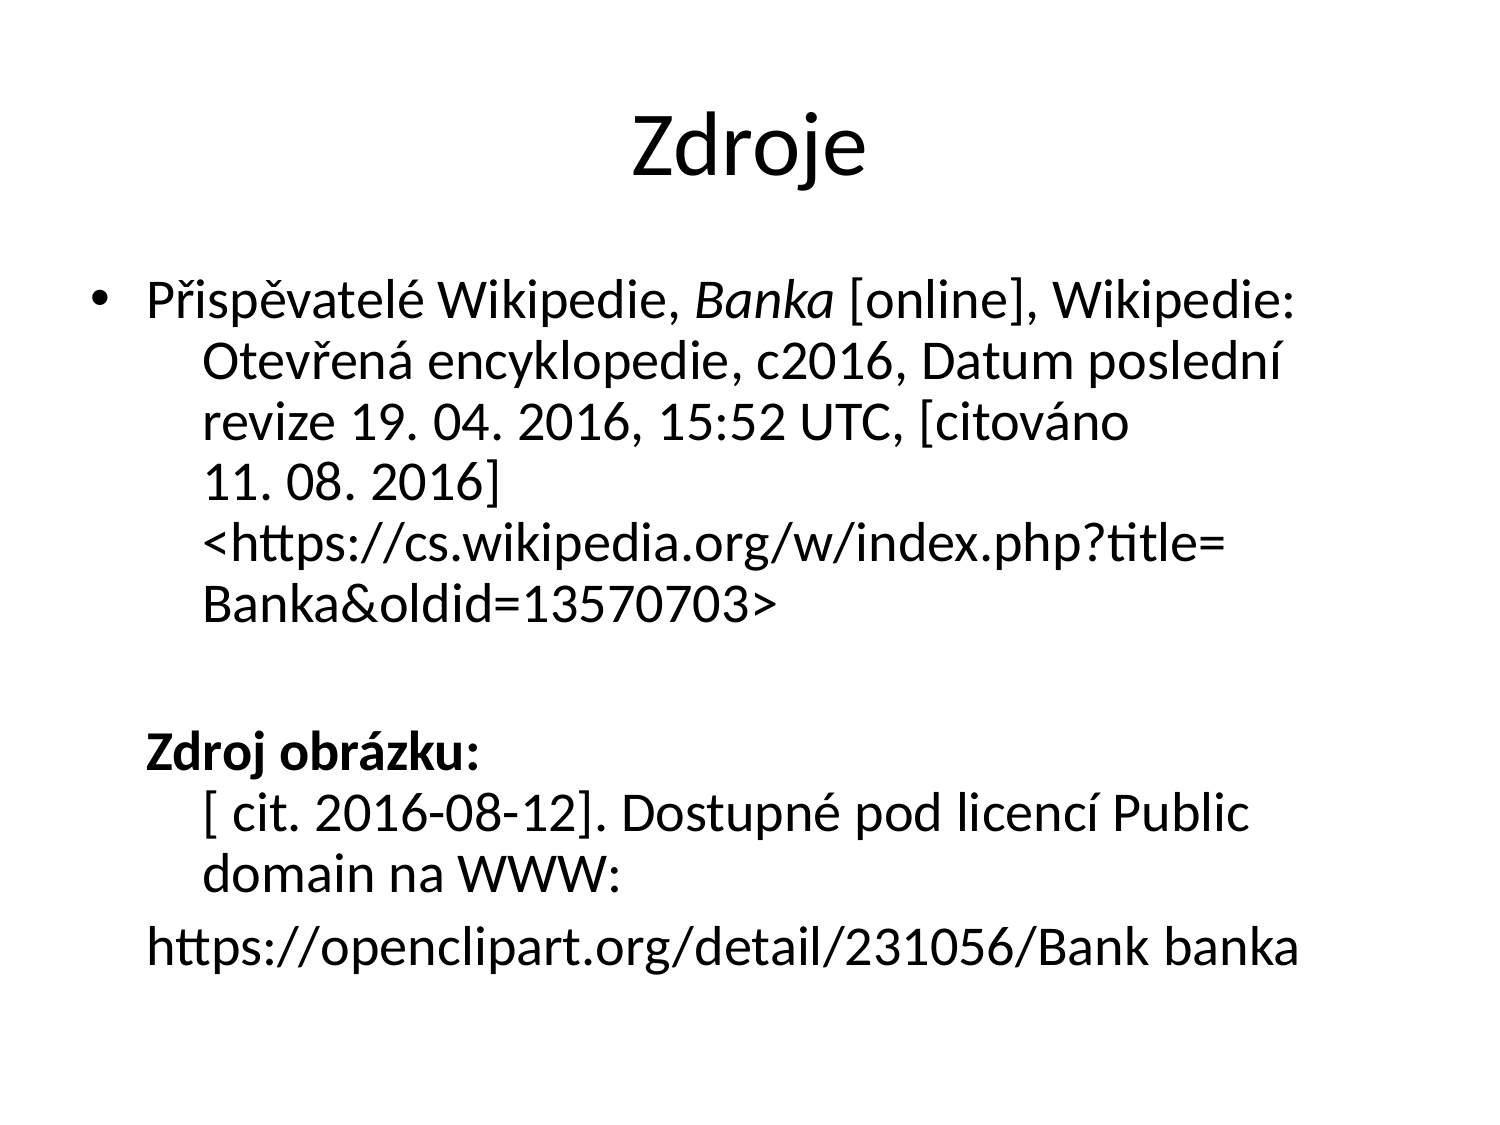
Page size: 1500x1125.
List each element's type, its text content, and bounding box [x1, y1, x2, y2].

title Zdroje [75, 45, 1426, 233]
list Přispěvatelé Wikipedie, Banka [online], Wikipedie: Otevřená encyklopedie, c2016, Datum poslední revize 19. 04. 2016, 15:52 UTC, [citováno 11. 08. 2016] <https://cs.wikipedia.org/w/index.php?title=Banka&oldid=13570703> Zdroj obrázku: [ cit. 2016-08-12]. Dostupné pod licencí Public domain na WWW: https://openclipart.org/detail/231056/Bank banka [75, 262, 1426, 1005]
